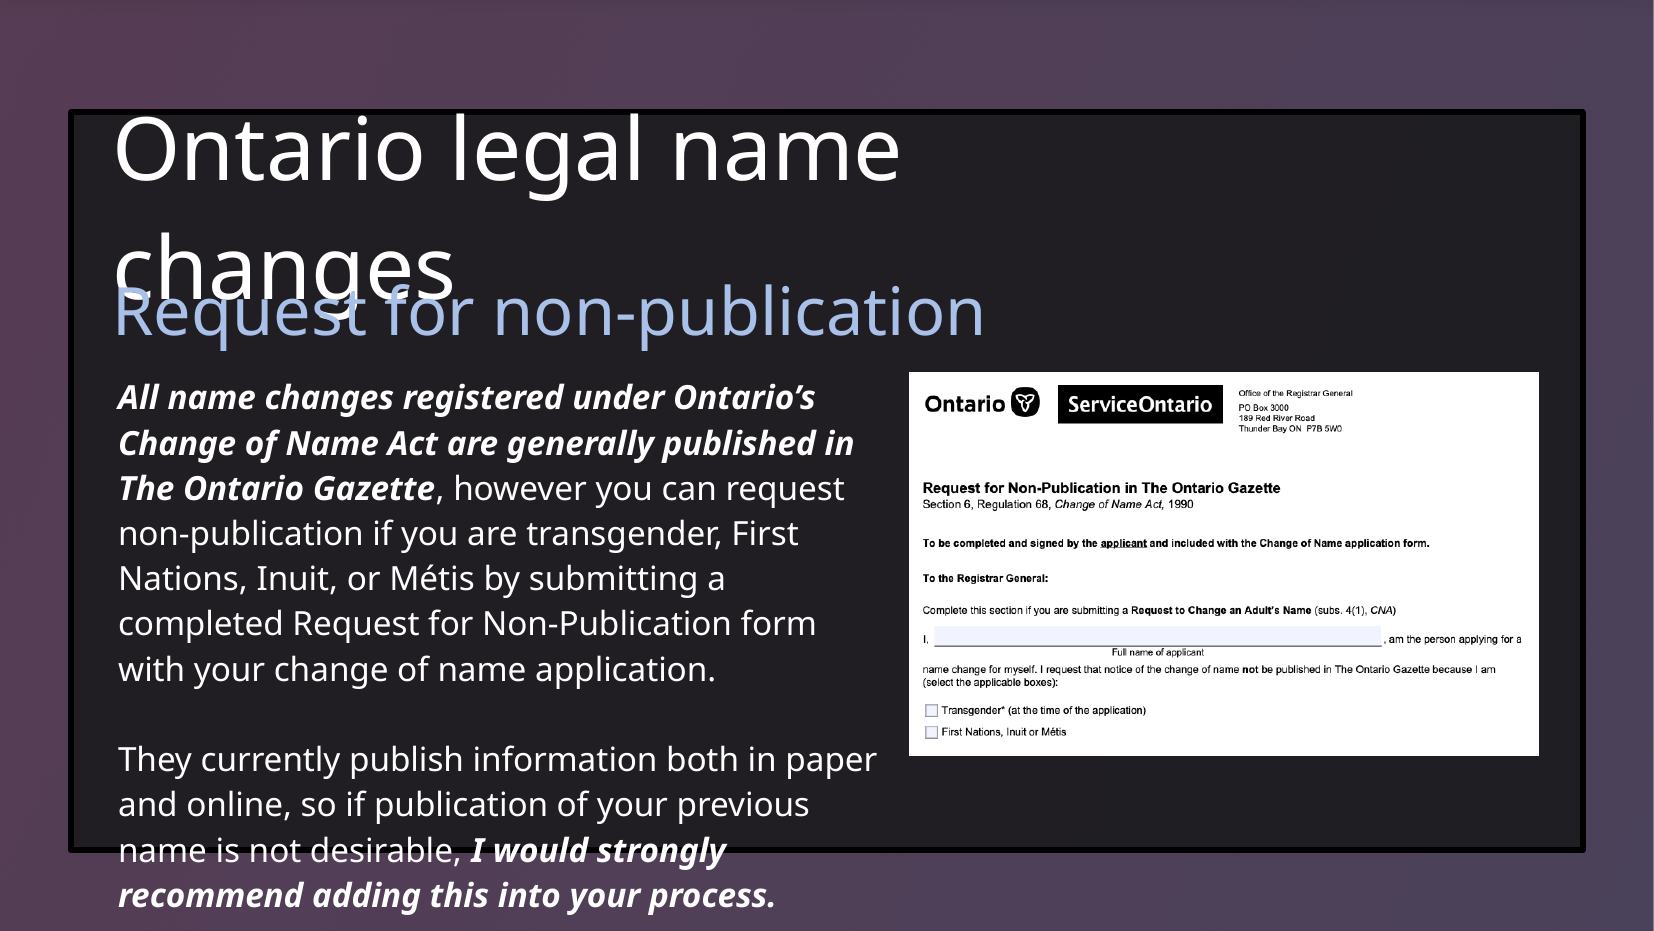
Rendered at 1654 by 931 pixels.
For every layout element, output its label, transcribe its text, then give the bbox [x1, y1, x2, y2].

text_box [174, 846, 183, 851]
text_box [254, 846, 263, 851]
text_box [314, 846, 324, 851]
text_box [193, 846, 202, 851]
text_box All name changes registered under Ontario’s Change of Name Act are generally published in The Ontario Gazette, however you can request non-publication if you are transgender, First Nations, Inuit, or Métis by submitting a completed Request for Non-Publication form with your change of name application. They currently publish information both in paper and online, so if publication of your previous name is not desirable, I would strongly recommend adding this into your process. [118, 374, 886, 790]
text_box [70, 112, 1583, 851]
text_box [124, 846, 133, 851]
picture [0, 0, 1654, 931]
text_box [439, 846, 448, 851]
title Request for non-publication [112, 263, 1093, 355]
text_box [274, 846, 284, 851]
text_box [335, 846, 344, 851]
title Ontario legal name changes [112, 153, 1223, 259]
text_box [163, 846, 171, 851]
text_box [411, 846, 420, 851]
